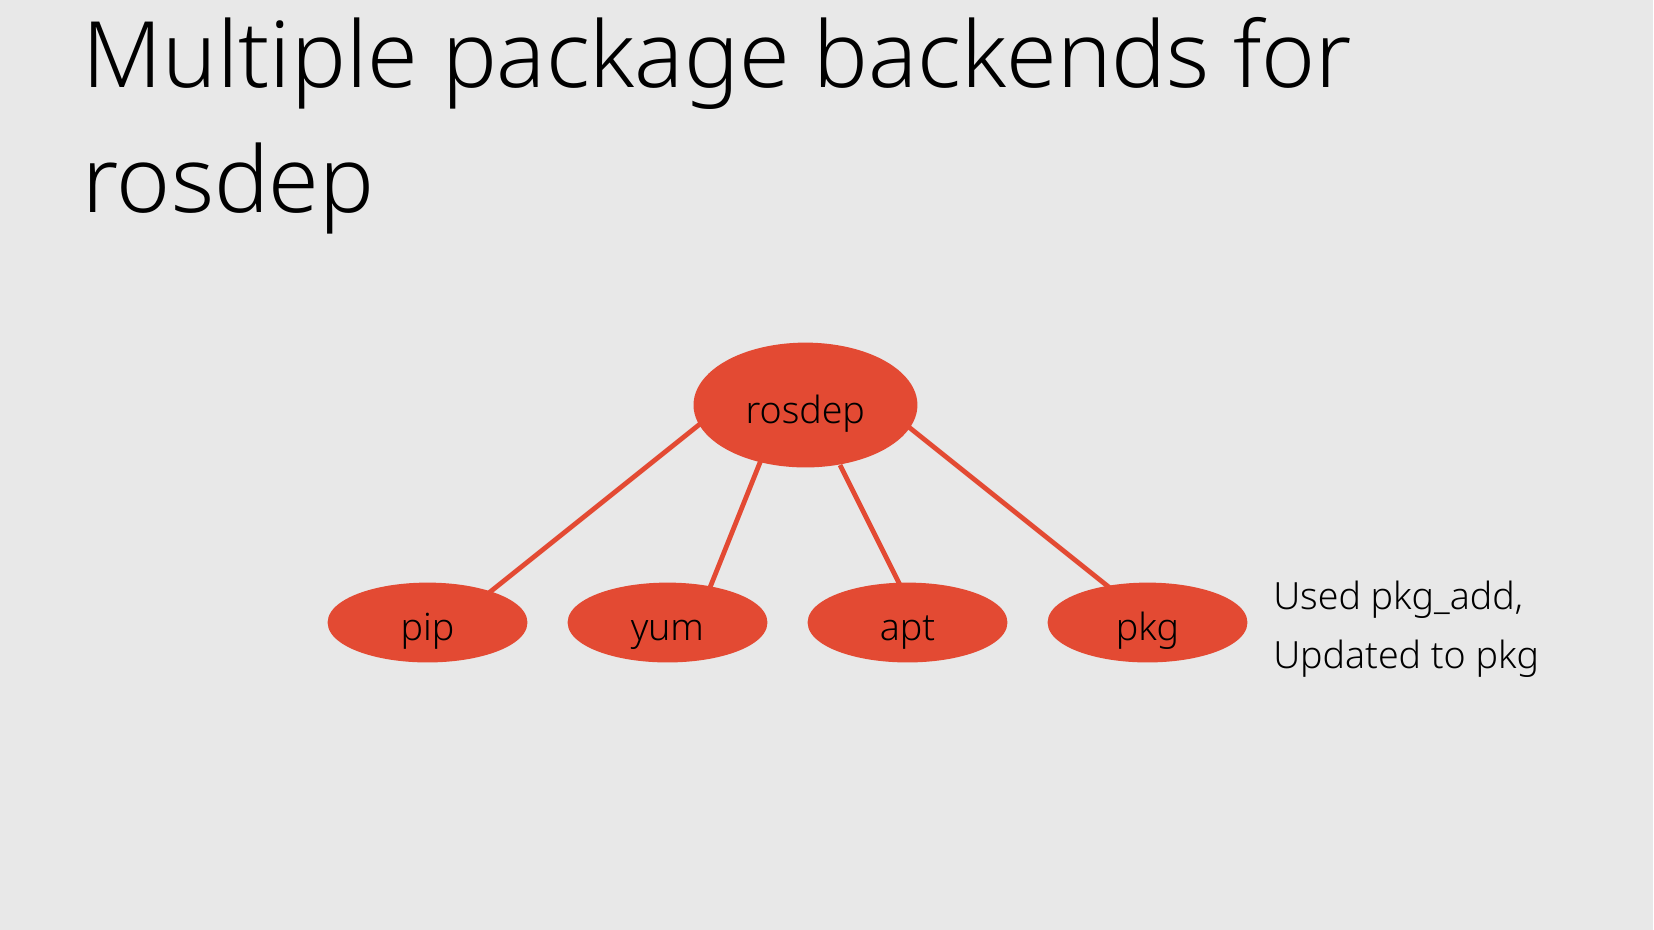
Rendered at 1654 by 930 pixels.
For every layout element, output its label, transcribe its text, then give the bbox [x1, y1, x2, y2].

text_box pkg [1050, 585, 1246, 661]
text_box Used pkg_add, Updated to pkg [1258, 555, 1516, 675]
text_box rosdep [695, 344, 916, 466]
text_box pip [330, 585, 526, 661]
text_box apt [810, 585, 1006, 661]
text_box yum [570, 585, 766, 661]
title Multiple package backends for rosdep [82, 37, 1571, 193]
